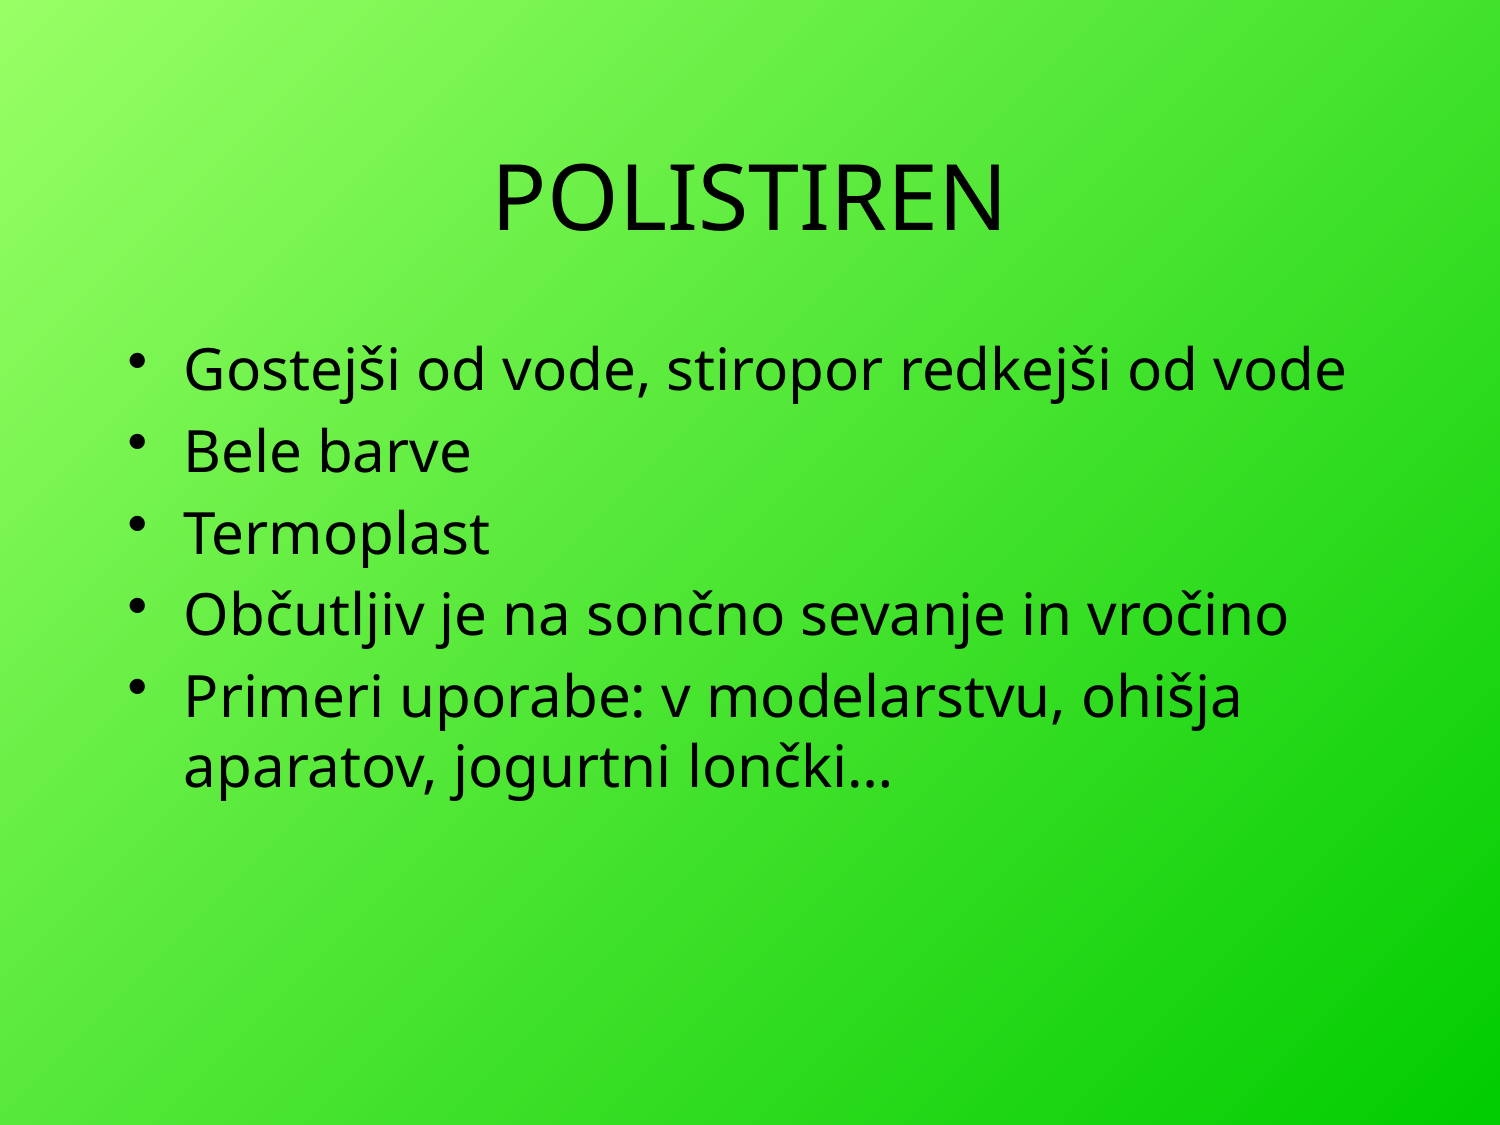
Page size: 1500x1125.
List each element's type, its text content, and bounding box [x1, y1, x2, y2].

list Gostejši od vode, stiropor redkejši od vode Bele barve Termoplast Občutljiv je na sončno sevanje in vročino Primeri uporabe: v modelarstvu, ohišja aparatov, jogurtni lončki… [112, 324, 1388, 1000]
title POLISTIREN [112, 99, 1388, 288]
